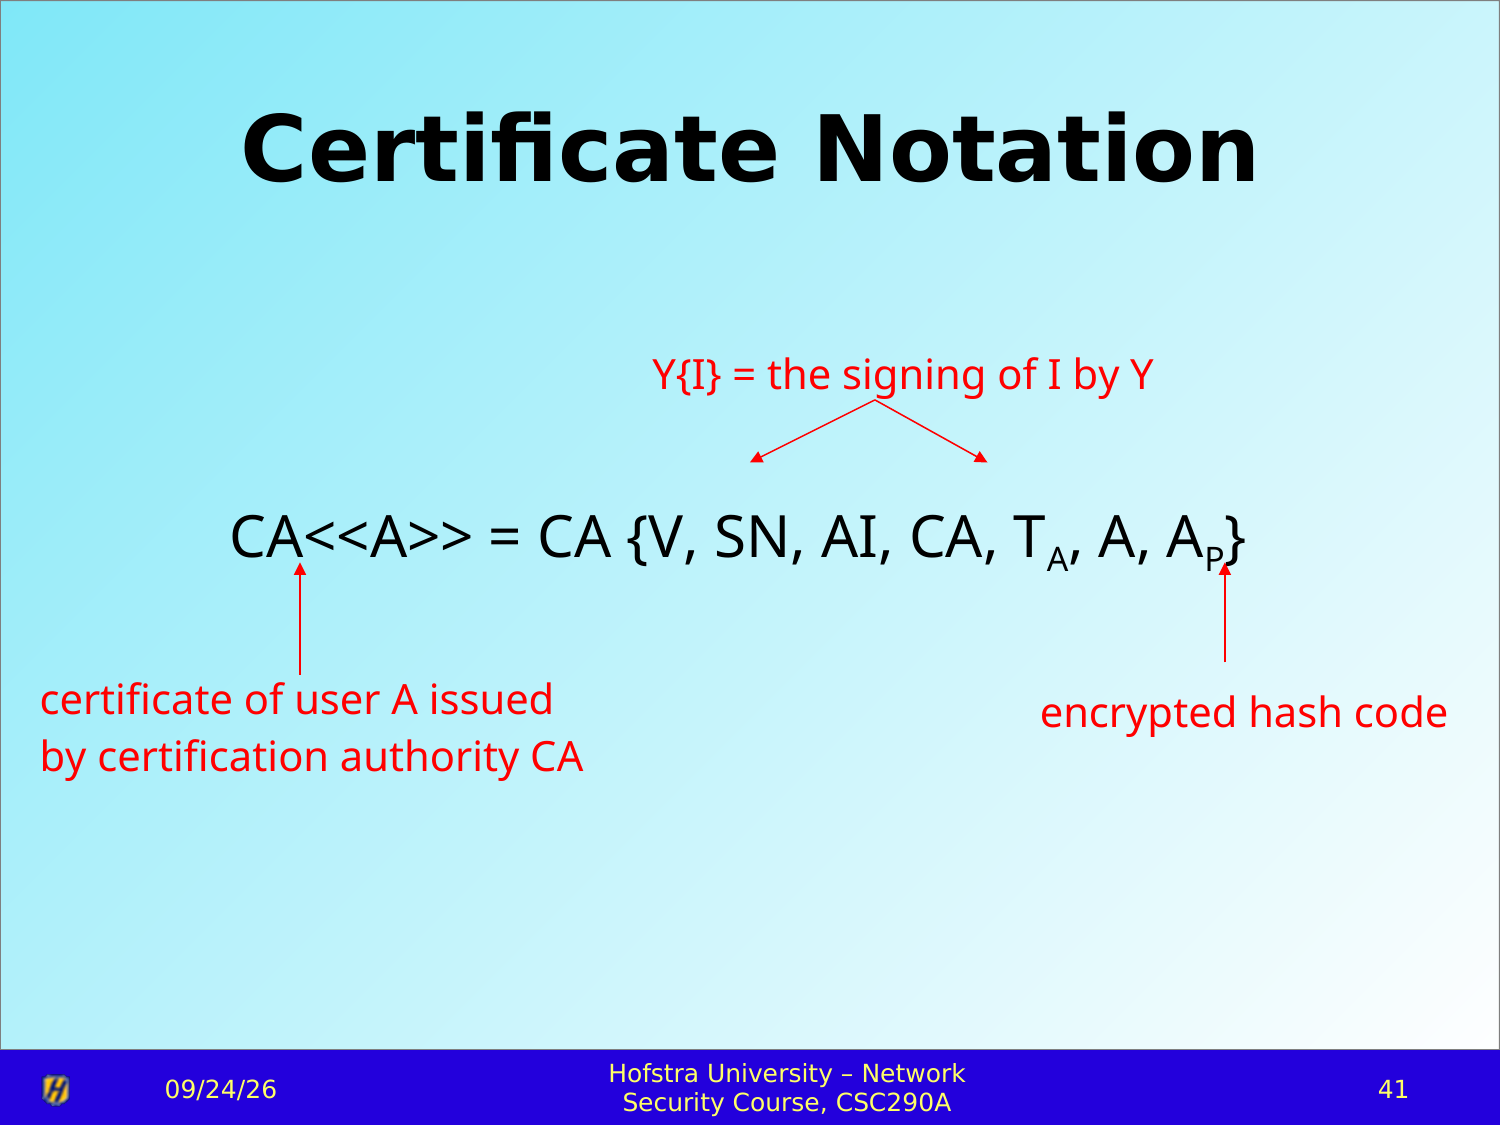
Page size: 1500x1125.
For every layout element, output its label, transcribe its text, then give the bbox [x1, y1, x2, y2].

picture [37, 1072, 76, 1110]
title Certificate Notation [112, 84, 1391, 212]
text_box certificate of user A issued by certification authority CA [24, 662, 599, 792]
text_box encrypted hash code [1024, 675, 1464, 748]
text_box CA<<A>> = CA {V, SN, AI, CA, TA, A, AP} [214, 487, 1262, 590]
text_box Y{I} = the signing of I by Y [637, 337, 1170, 410]
